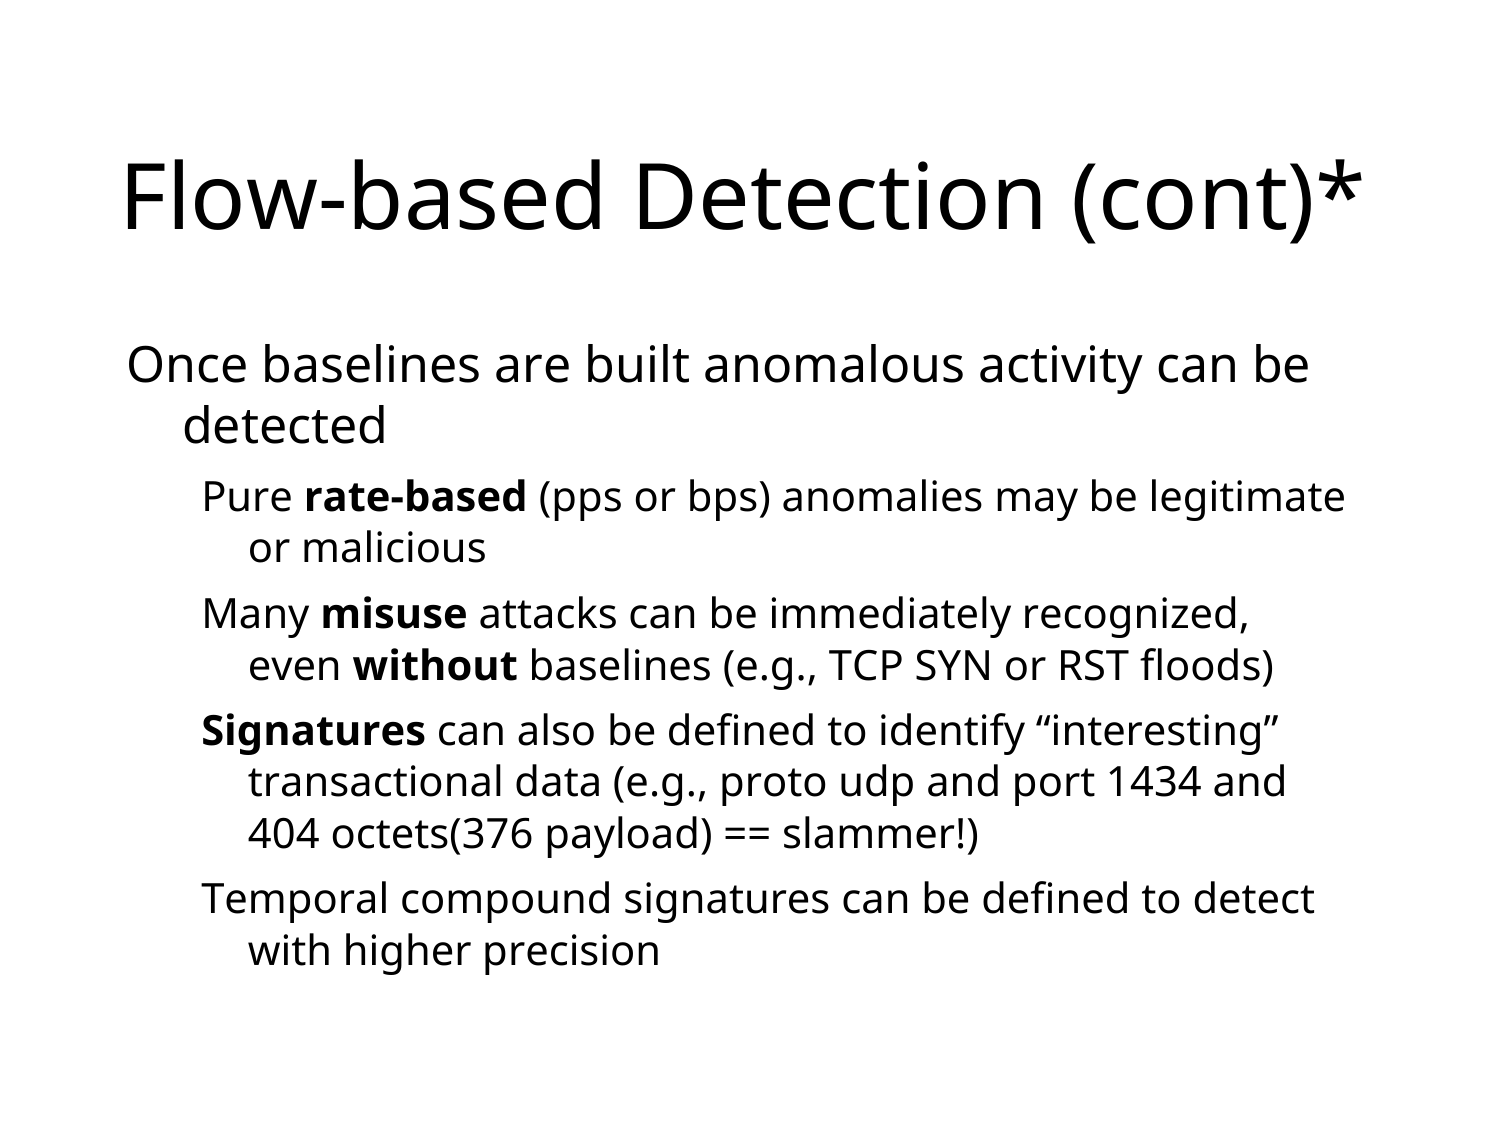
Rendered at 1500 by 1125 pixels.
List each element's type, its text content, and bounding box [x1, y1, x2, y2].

list Once baselines are built anomalous activity can be detected Pure rate-based (pps or bps) anomalies may be legitimate or malicious Many misuse attacks can be immediately recognized, even without baselines (e.g., TCP SYN or RST floods)‏ Signatures can also be defined to identify “interesting” transactional data (e.g., proto udp and port 1434 and 404 octets(376 payload) == slammer!)‏ Temporal compound signatures can be defined to detect with higher precision [112, 324, 1388, 1011]
title Flow-based Detection (cont)* [112, 62, 1388, 324]
